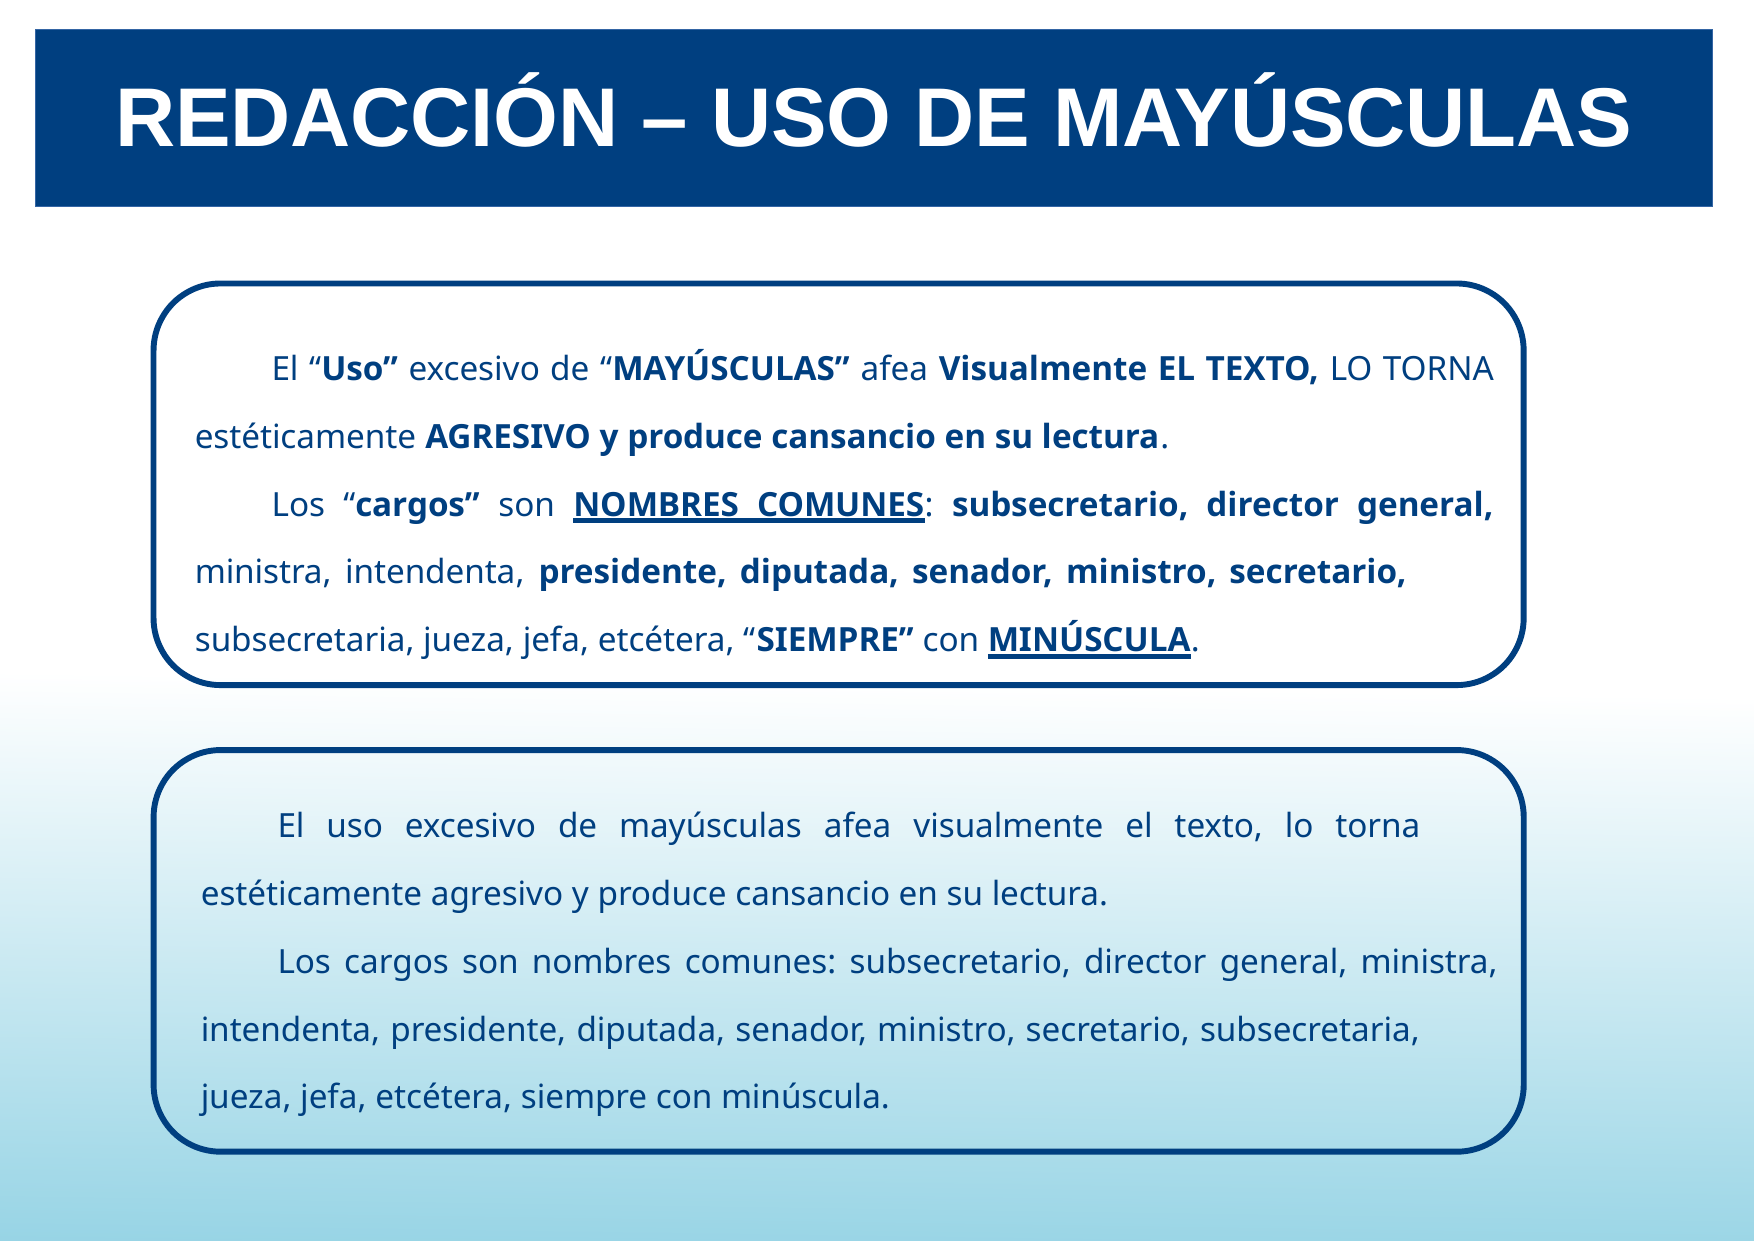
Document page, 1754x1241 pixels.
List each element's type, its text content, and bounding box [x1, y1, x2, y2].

text_box El “Uso” excesivo de “MAYÚSCULAS” afea Visualmente EL TEXTO, LO TORNA estéticamente AGRESIVO y produce cansancio en su lectura. Los “cargos” son NOMBRES COMUNES: subsecretario, director general, ministra, intendenta, presidente, diputada, senador, ministro, secretario, subsecretaria, jueza, jefa, etcétera, “SIEMPRE” con MINÚSCULA. [188, 316, 1501, 686]
text_box REDACCIÓN – USO DE MAYÚSCULAS [35, 29, 1713, 207]
text_box El uso excesivo de mayúsculas afea visualmente el texto, lo torna estéticamente agresivo y produce cansancio en su lectura. Los cargos son nombres comunes: subsecretario, director general, ministra, intendenta, presidente, diputada, senador, ministro, secretario, subsecretaria, jueza, jefa, etcétera, siempre con minúscula. [194, 767, 1506, 1137]
